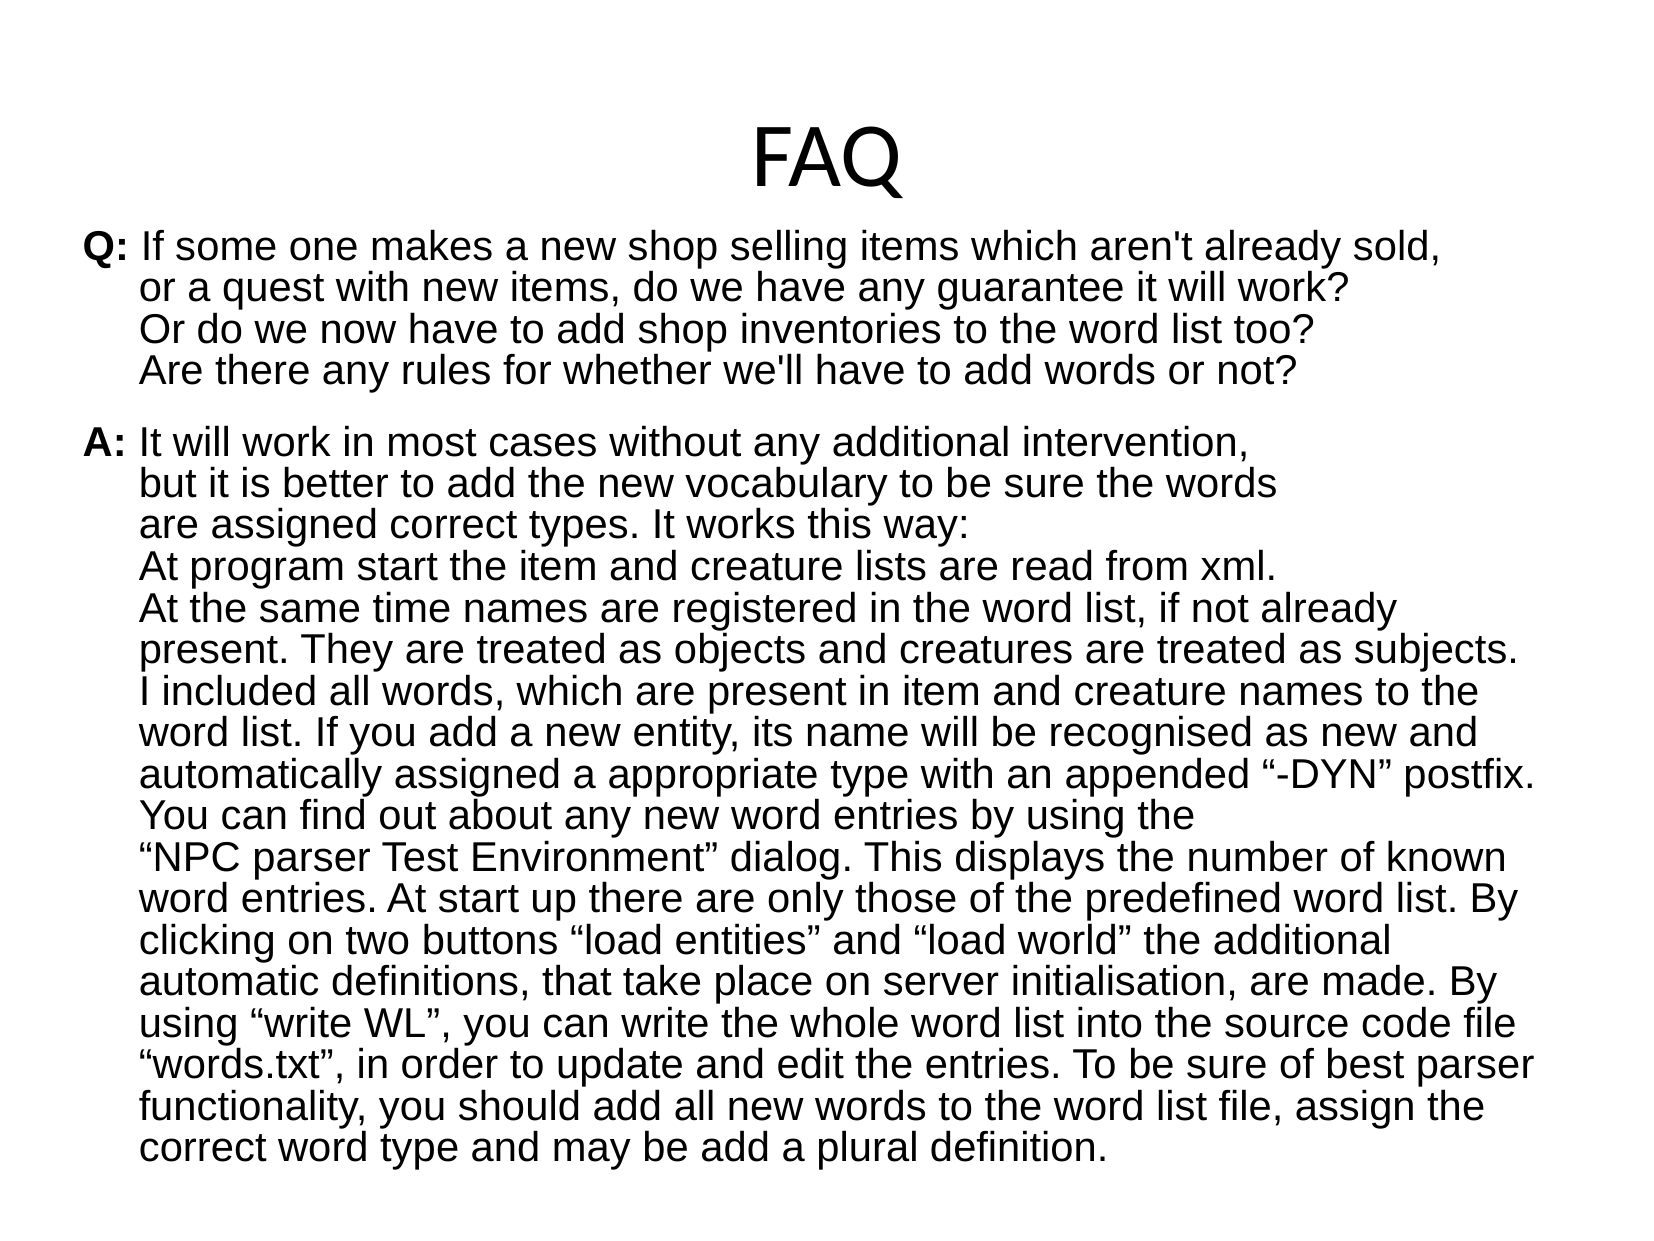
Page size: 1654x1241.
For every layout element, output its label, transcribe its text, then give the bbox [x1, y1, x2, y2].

text_box FAQ [82, 49, 1571, 220]
text_box Q: If some one makes a new shop selling items which aren't already sold, or a quest with new items, do we have any guarantee it will work? Or do we now have to add shop inventories to the word list too? Are there any rules for whether we'll have to add words or not? A: It will work in most cases without any additional intervention, but it is better to add the new vocabulary to be sure the words are assigned correct types. It works this way: At program start the item and creature lists are read from xml. At the same time names are registered in the word list, if not already present. They are treated as objects and creatures are treated as subjects. I included all words, which are present in item and creature names to the word list. If you add a new entity, its name will be recognised as new and automatically assigned a appropriate type with an appended “-DYN” postfix. You can find out about any new word entries by using the “NPC parser Test Environment” dialog. This displays the number of known word entries. At start up there are only those of the predefined word list. By clicking on two buttons “load entities” and “load world” the additional automatic definitions, that take place on server initialisation, are made. By using “write WL”, you can write the whole word list into the source code file “words.txt”, in order to update and edit the entries. To be sure of best parser functionality, you should add all new words to the word list file, assign the correct word type and may be add a plural definition. [82, 220, 1571, 1171]
